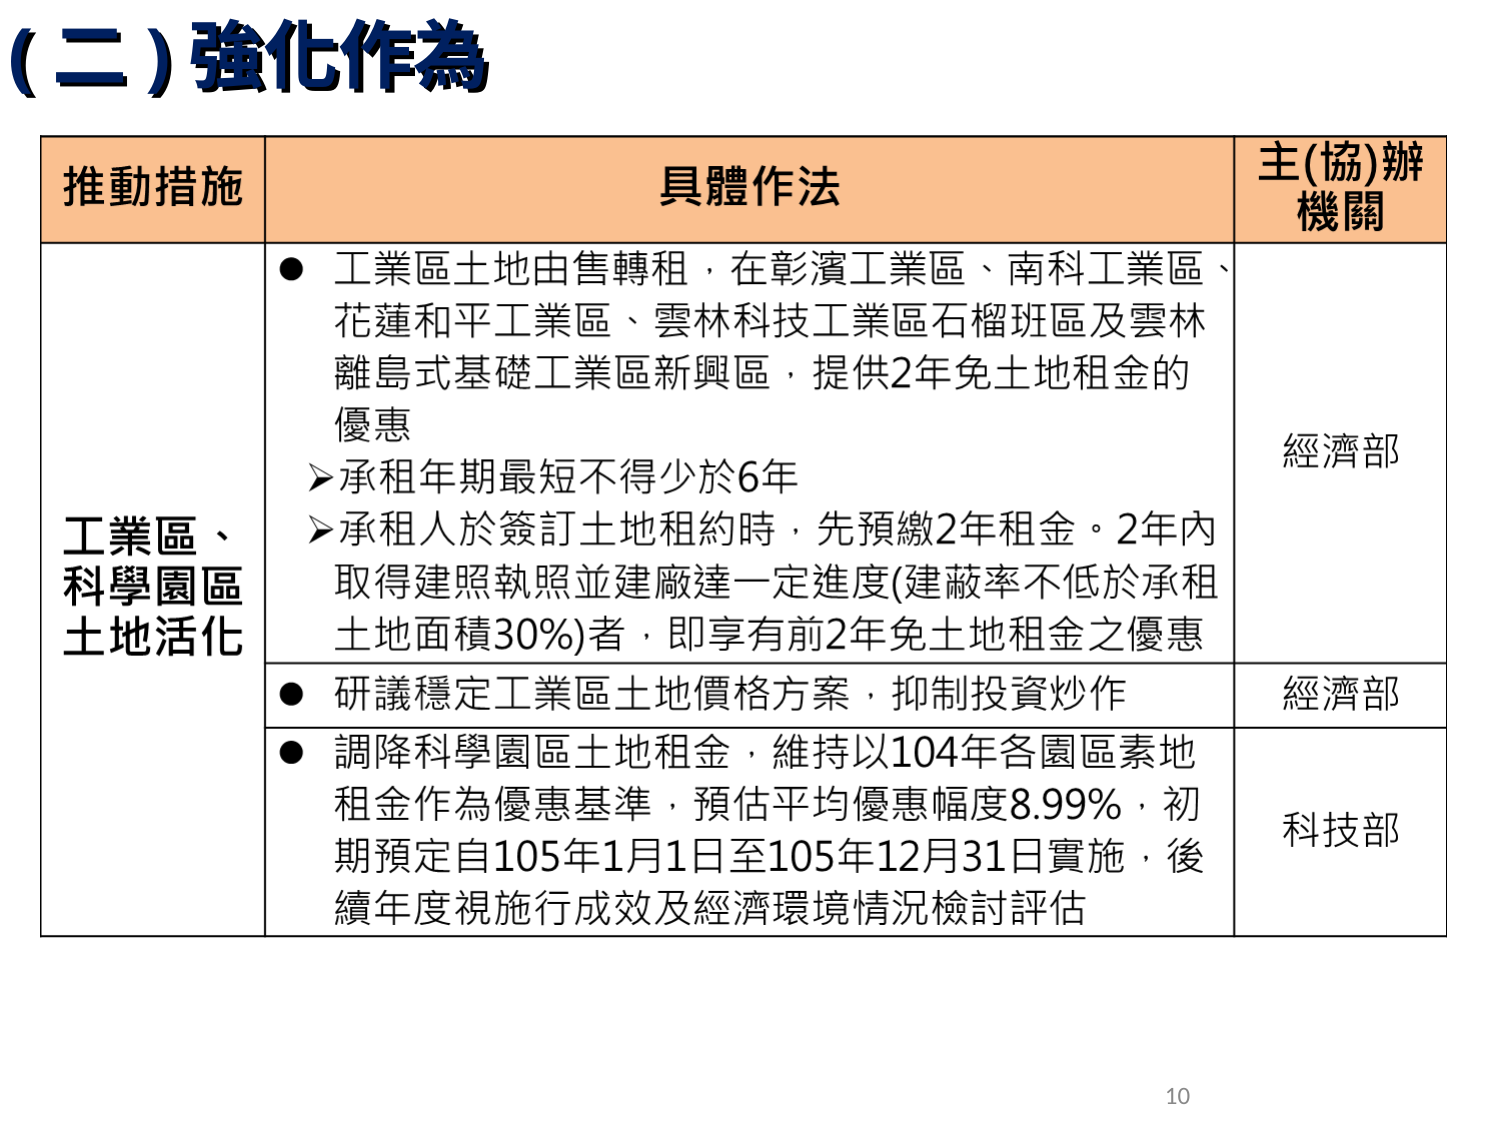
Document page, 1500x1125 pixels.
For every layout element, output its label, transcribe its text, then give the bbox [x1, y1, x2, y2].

text_box (二)強化作為 [0, 0, 1495, 106]
text_box 10 [1149, 1065, 1500, 1125]
picture [40, 122, 1447, 956]
